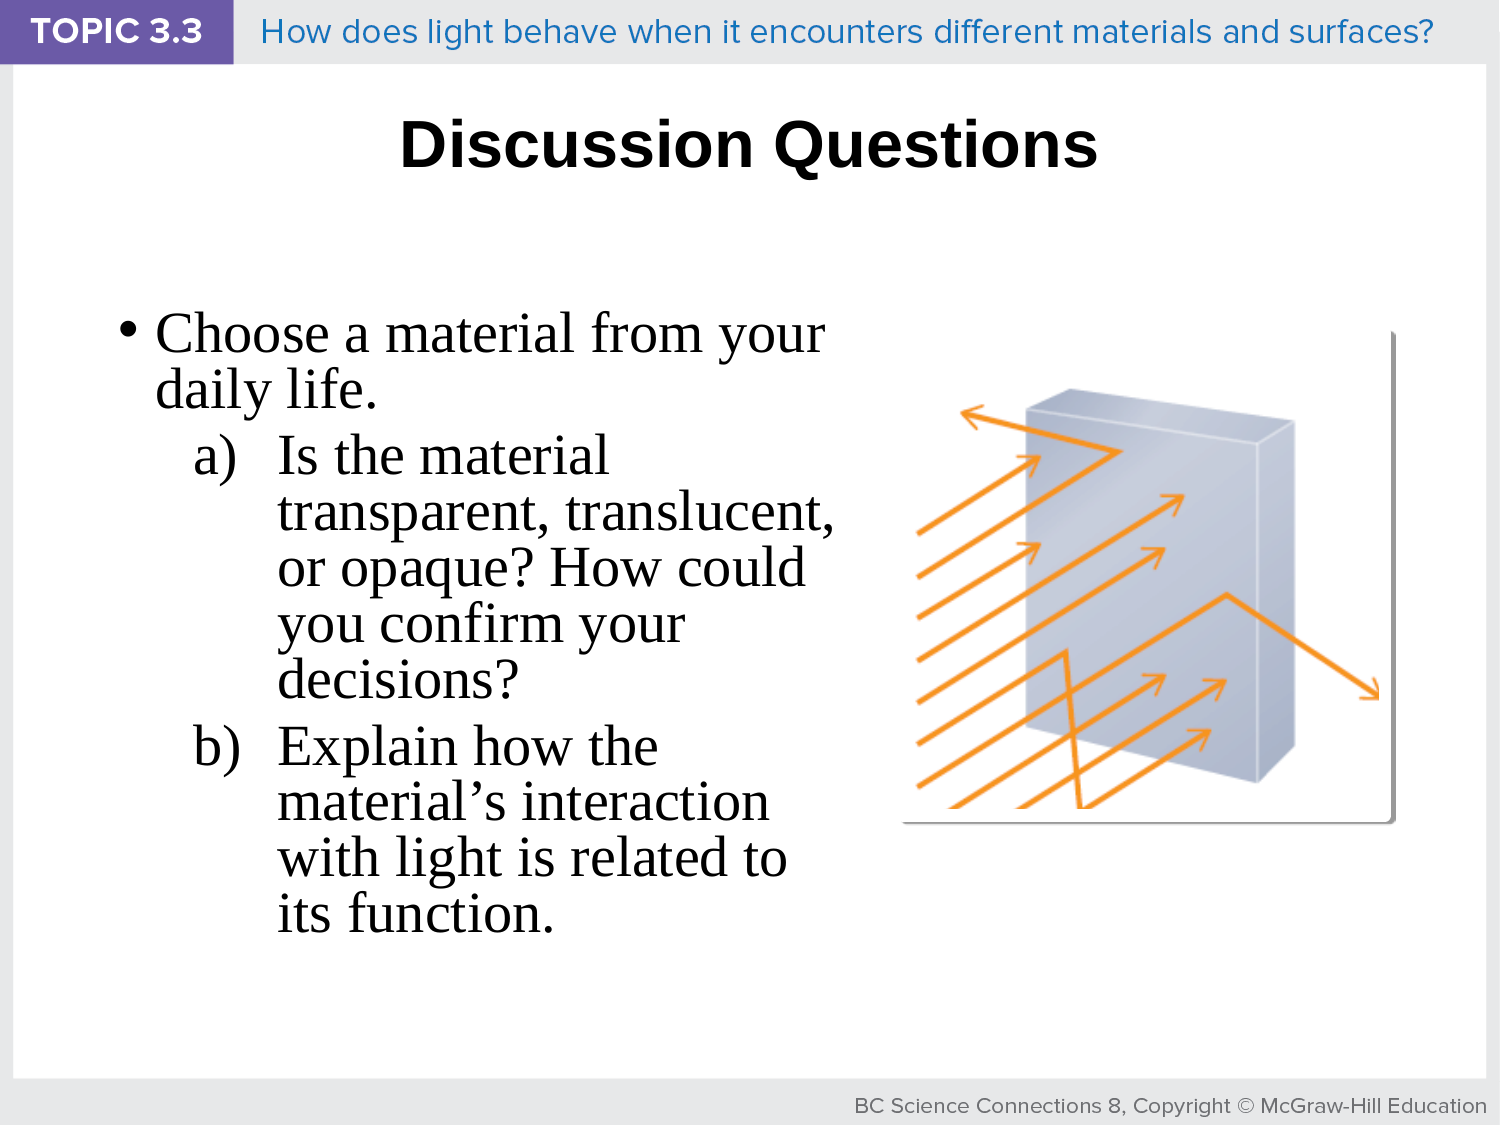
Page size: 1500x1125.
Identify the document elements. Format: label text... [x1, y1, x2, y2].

picture [0, 0, 1500, 1082]
list Choose a material from your daily life. Is the material transparent, translucent, or opaque? How could you confirm your decisions? Explain how the material’s interaction with light is related to its function. [103, 299, 863, 1014]
title Discussion Questions [103, 59, 1397, 232]
